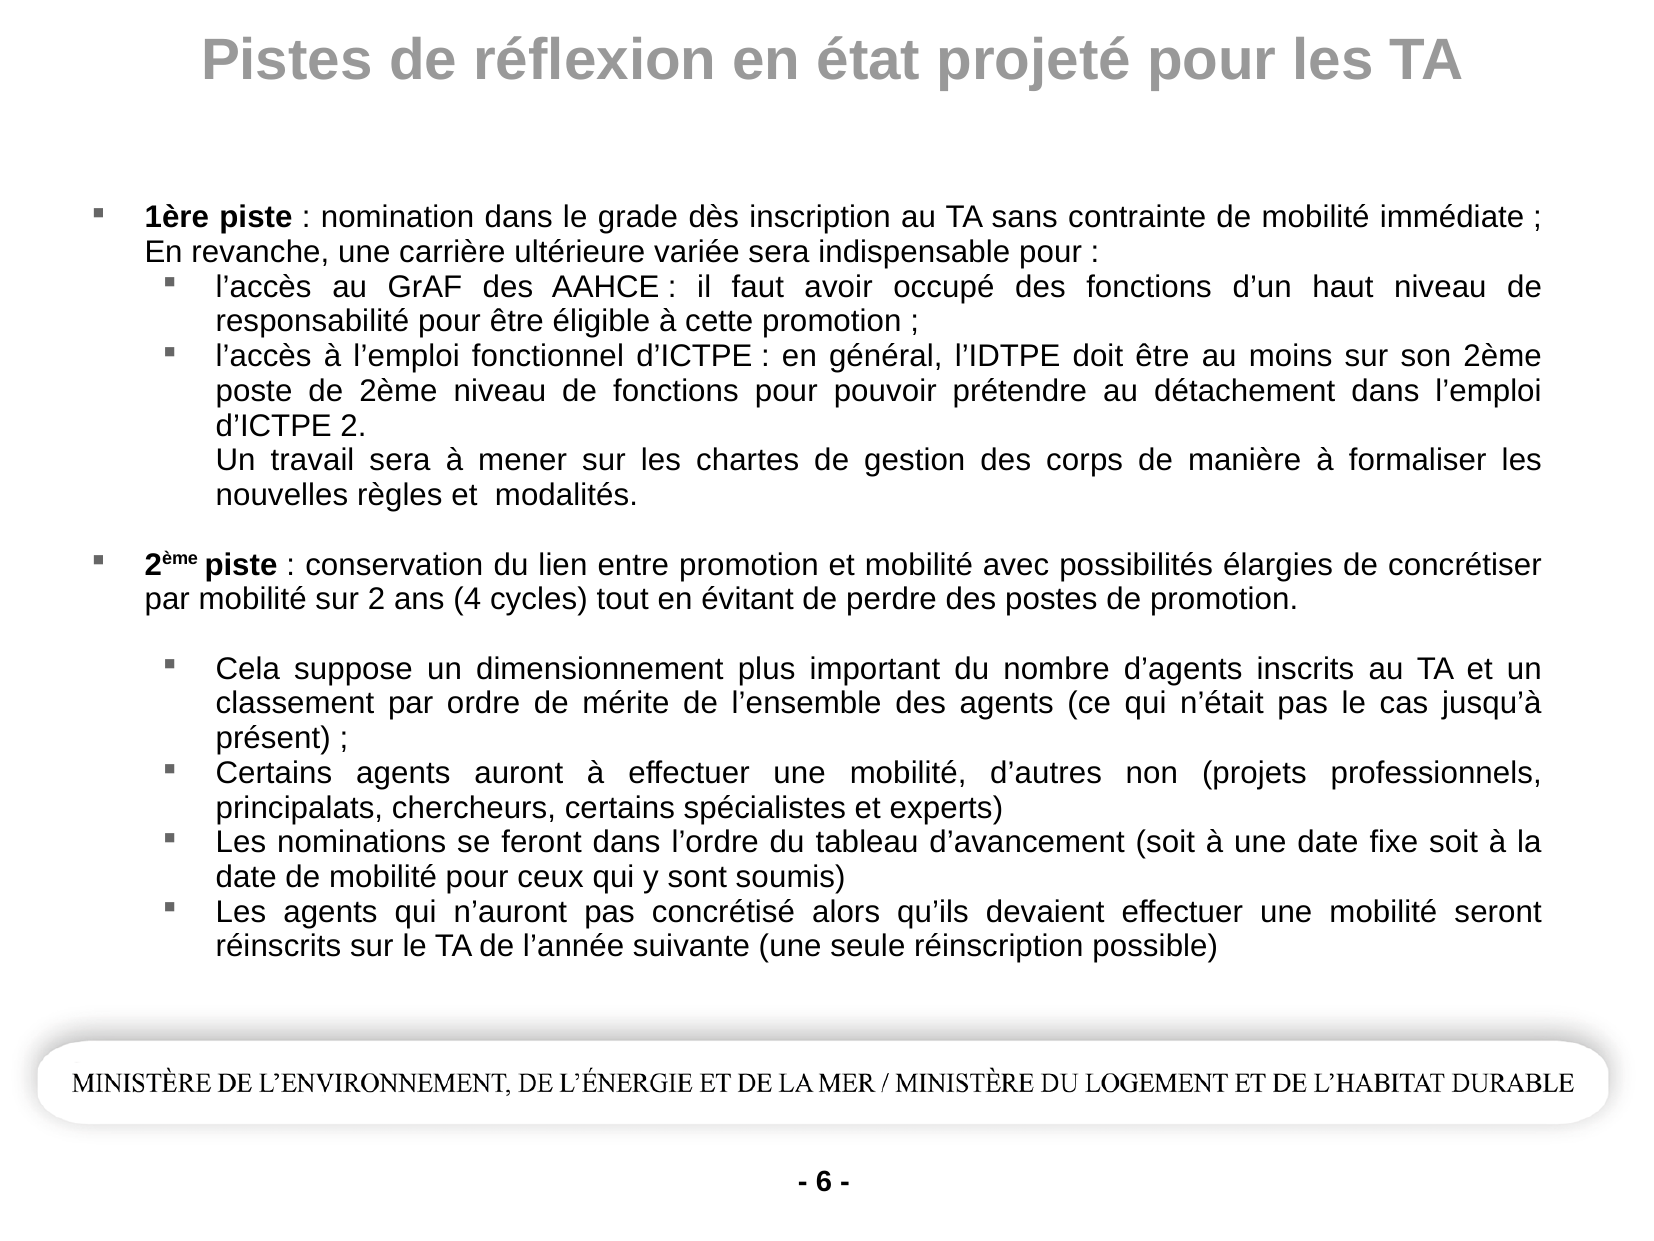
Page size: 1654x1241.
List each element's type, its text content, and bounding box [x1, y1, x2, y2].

picture [0, 224, 1654, 1155]
list [181, 1010, 1511, 1107]
title Pistes de réflexion en état projeté pour les TA [23, 11, 1642, 107]
text_box 1ère piste : nomination dans le grade dès inscription au TA sans contrainte de mobilité immédiate ; En revanche, une carrière ultérieure variée sera indispensable pour : l’accès au GrAF des AAHCE : il faut avoir occupé des fonctions d’un haut niveau de responsabilité pour être éligible à cette promotion ; l’accès à l’emploi fonctionnel d’ICTPE : en général, l’IDTPE doit être au moins sur son 2ème poste de 2ème niveau de fonctions pour pouvoir prétendre au détachement dans l’emploi d’ICTPE 2. Un travail sera à mener sur les chartes de gestion des corps de manière à formaliser les nouvelles règles et modalités. 2ème piste : conservation du lien entre promotion et mobilité avec possibilités élargies de concrétiser par mobilité sur 2 ans (4 cycles) tout en évitant de perdre des postes de promotion. Cela suppose un dimensionnement plus important du nombre d’agents inscrits au TA et un classement par ordre de mérite de l’ensemble des agents (ce qui n’était pas le cas jusqu’à présent) ; Certains agents auront à effectuer une mobilité, d’autres non (projets professionnels, principalats, chercheurs, certains spécialistes et experts) Les nominations se feront dans l’ordre du tableau d’avancement (soit à une date fixe soit à la date de mobilité pour ceux qui y sont soumis) Les agents qui n’auront pas concrétisé alors qu’ils devaient effectuer une mobilité seront réinscrits sur le TA de l’année suivante (une seule réinscription possible) [59, 192, 1560, 1010]
